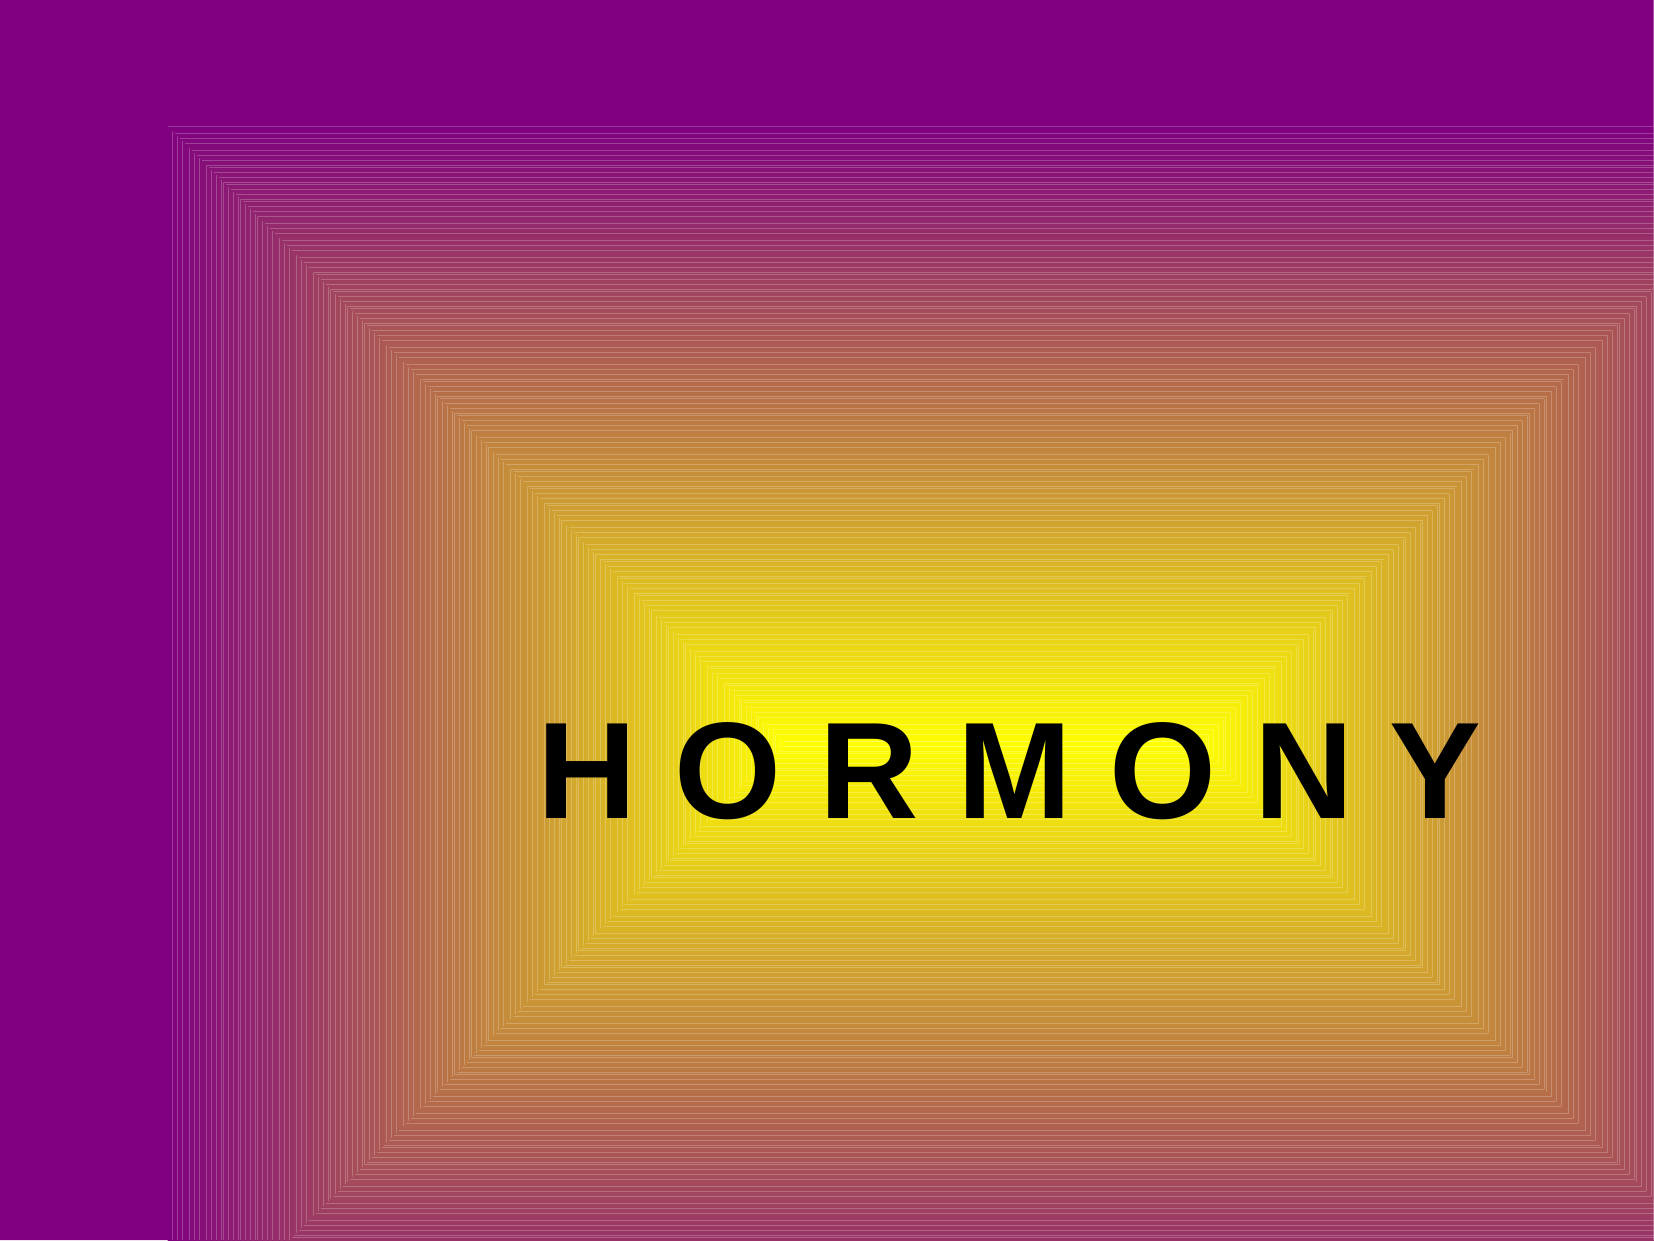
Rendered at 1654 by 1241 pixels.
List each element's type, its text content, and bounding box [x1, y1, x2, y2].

subtitle H O R M O N Y [265, 354, 1654, 1173]
